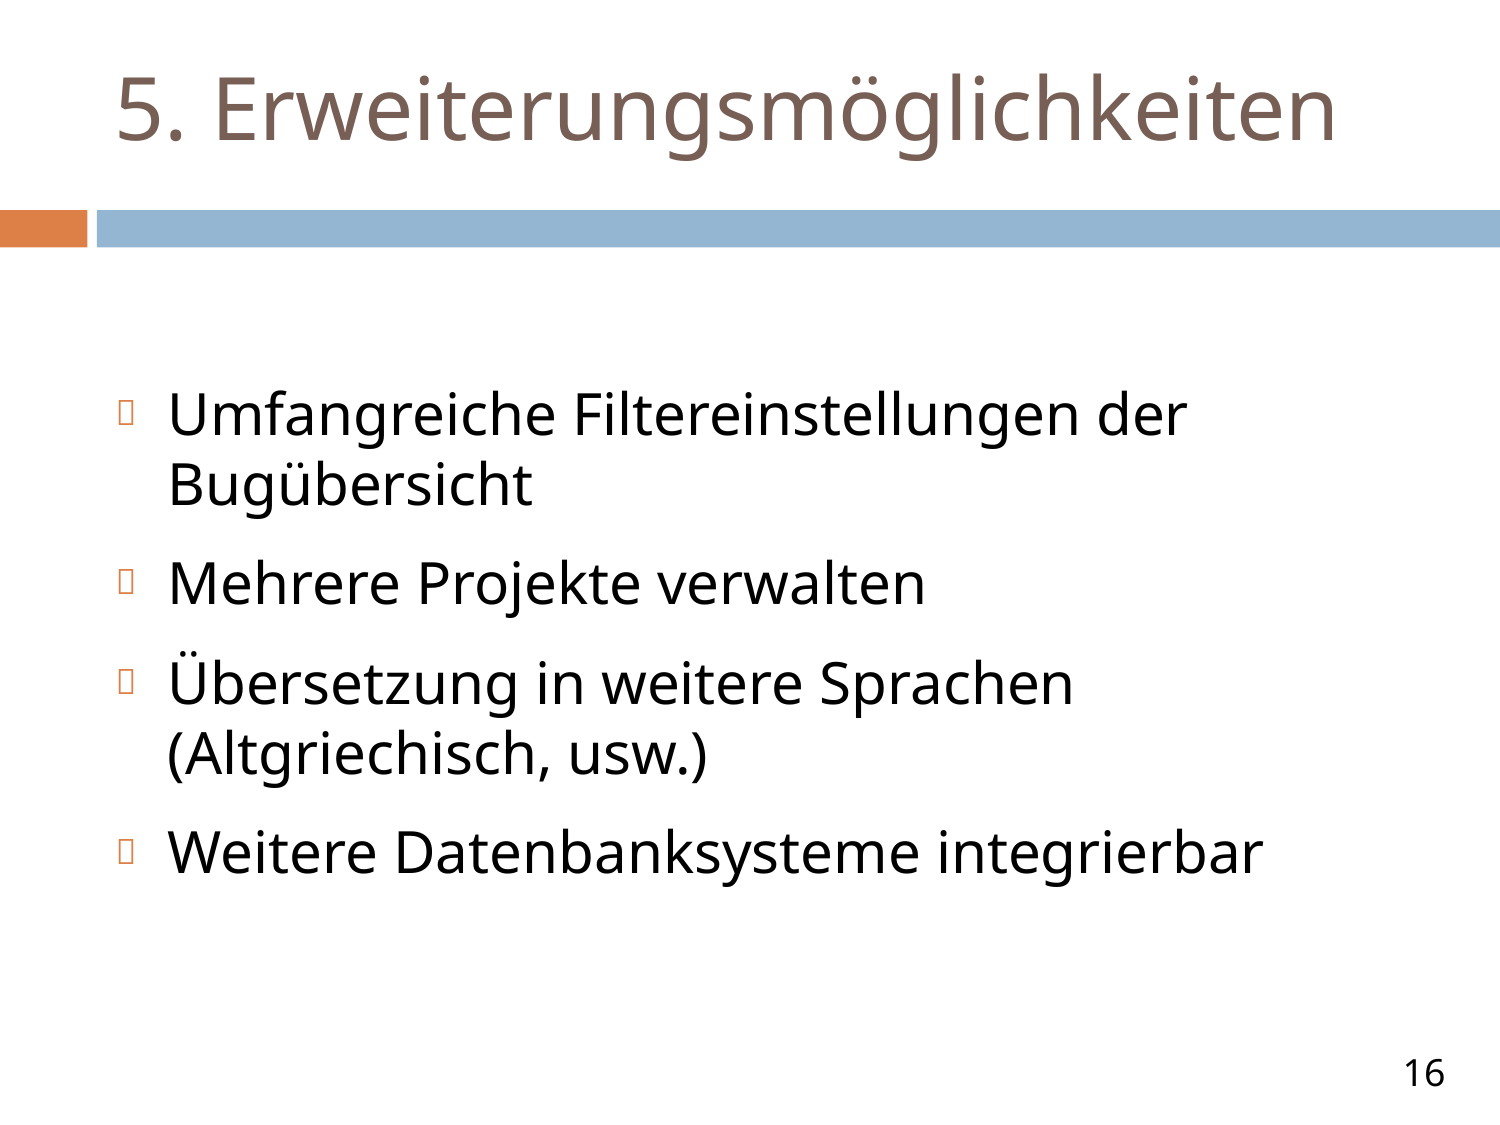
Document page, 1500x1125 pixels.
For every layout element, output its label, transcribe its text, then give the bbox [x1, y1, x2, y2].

title 5. Erweiterungsmöglichkeiten [99, 37, 1477, 200]
list Umfangreiche Filtereinstellungen der Bugübersicht Mehrere Projekte verwalten Übersetzung in weitere Sprachen (Altgriechisch, usw.) Weitere Datenbanksysteme integrierbar [100, 262, 1447, 1063]
